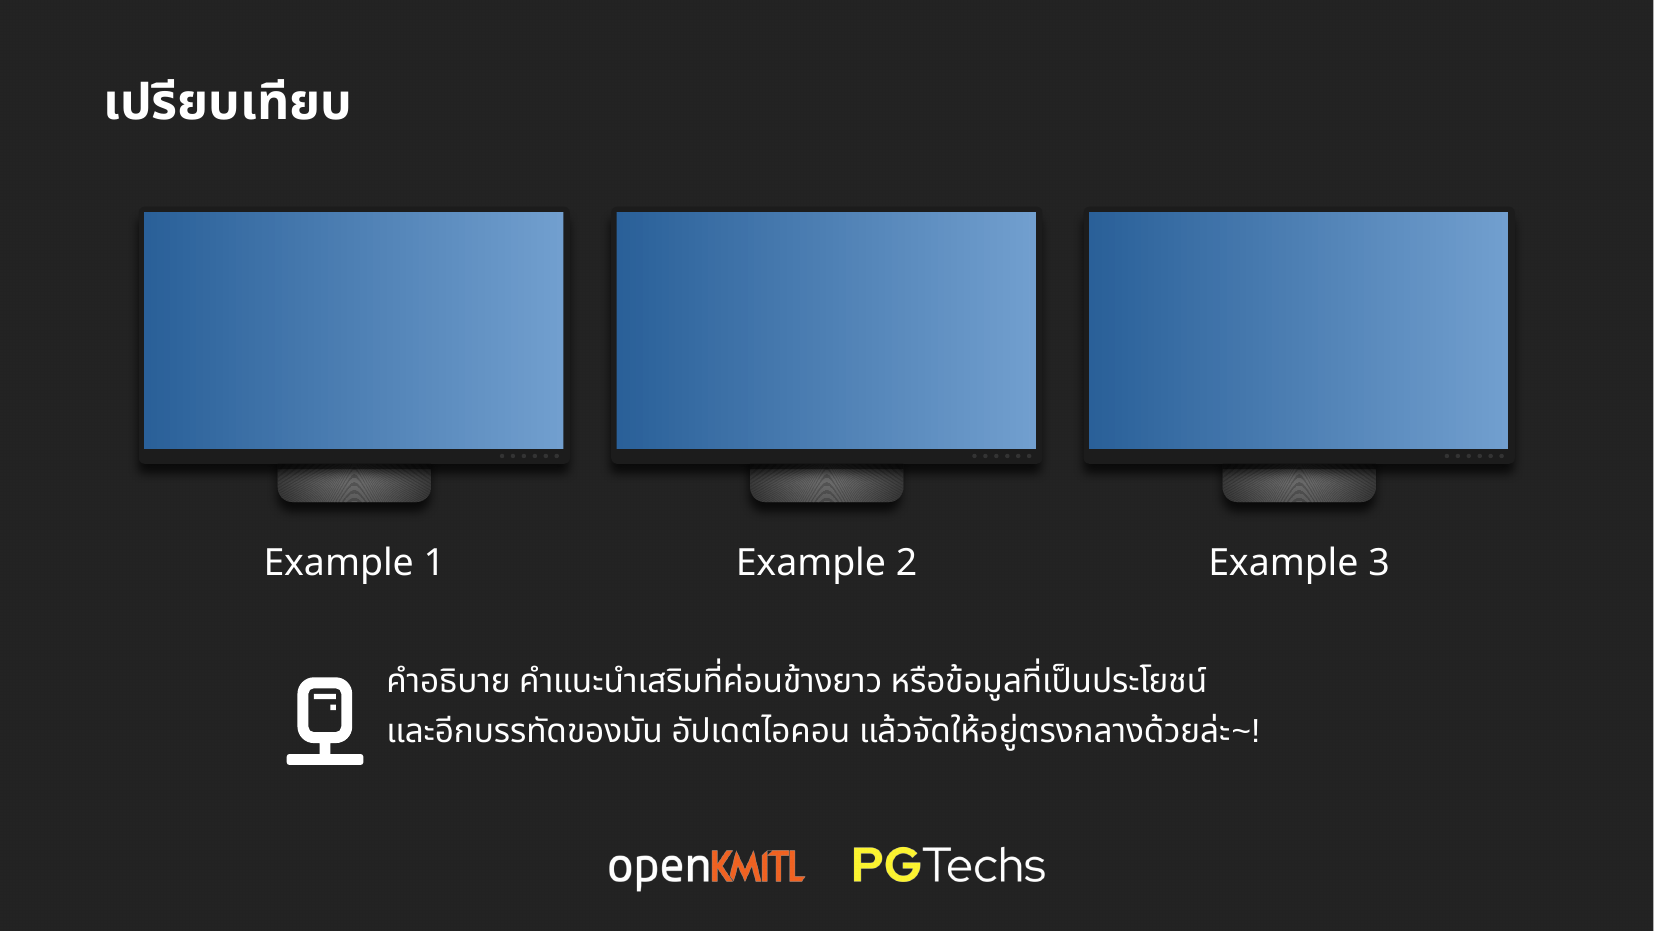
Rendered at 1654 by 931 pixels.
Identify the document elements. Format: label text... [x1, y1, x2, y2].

text_box [138, 206, 570, 503]
text_box Example 2 [620, 530, 1034, 591]
picture [0, 0, 1654, 931]
text_box Example 3 [1092, 530, 1506, 591]
text_box คำอธิบาย คำแนะนำเสริมที่ค่อนข้างยาว หรือข้อมูลที่เป็นประโยชน์ และอีกบรรทัดของมัน อัปเดตไอคอน แล้วจัดให้อยู่ตรงกลางด้วยล่ะ~! [371, 649, 1376, 790]
text_box [1083, 206, 1515, 503]
text_box [611, 206, 1043, 503]
text_box Example 1 [147, 530, 562, 591]
text_box เปรียบเทียบ [88, 59, 1565, 178]
